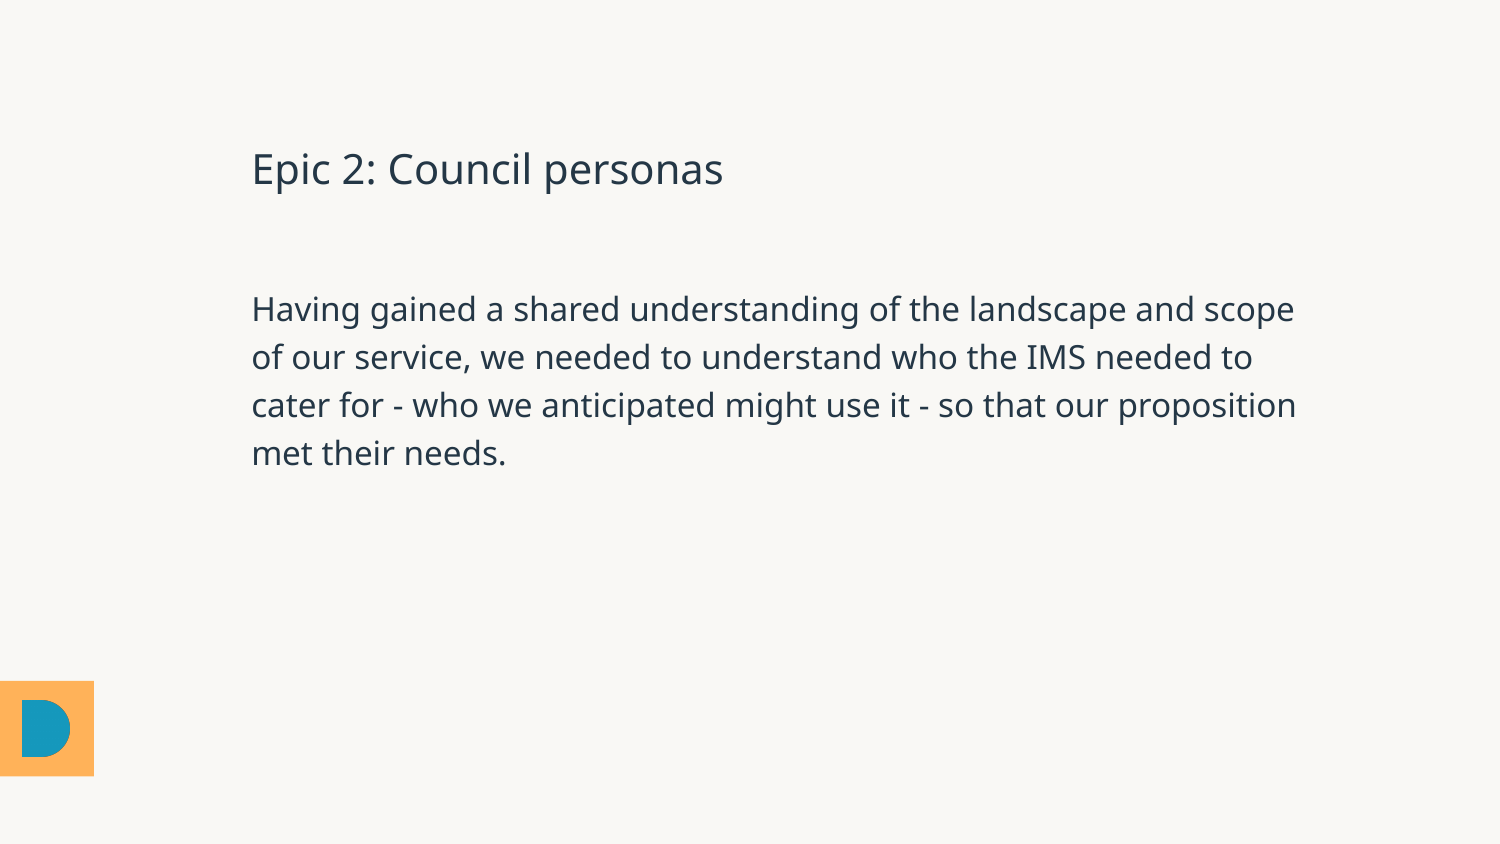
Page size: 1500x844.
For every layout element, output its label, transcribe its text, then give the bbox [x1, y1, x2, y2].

picture [22, 700, 70, 757]
list Having gained a shared understanding of the landscape and scope of our service, we needed to understand who the IMS needed to cater for - who we anticipated might use it - so that our proposition met their needs. [236, 265, 1329, 681]
title Epic 2: Council personas [236, 118, 1329, 238]
